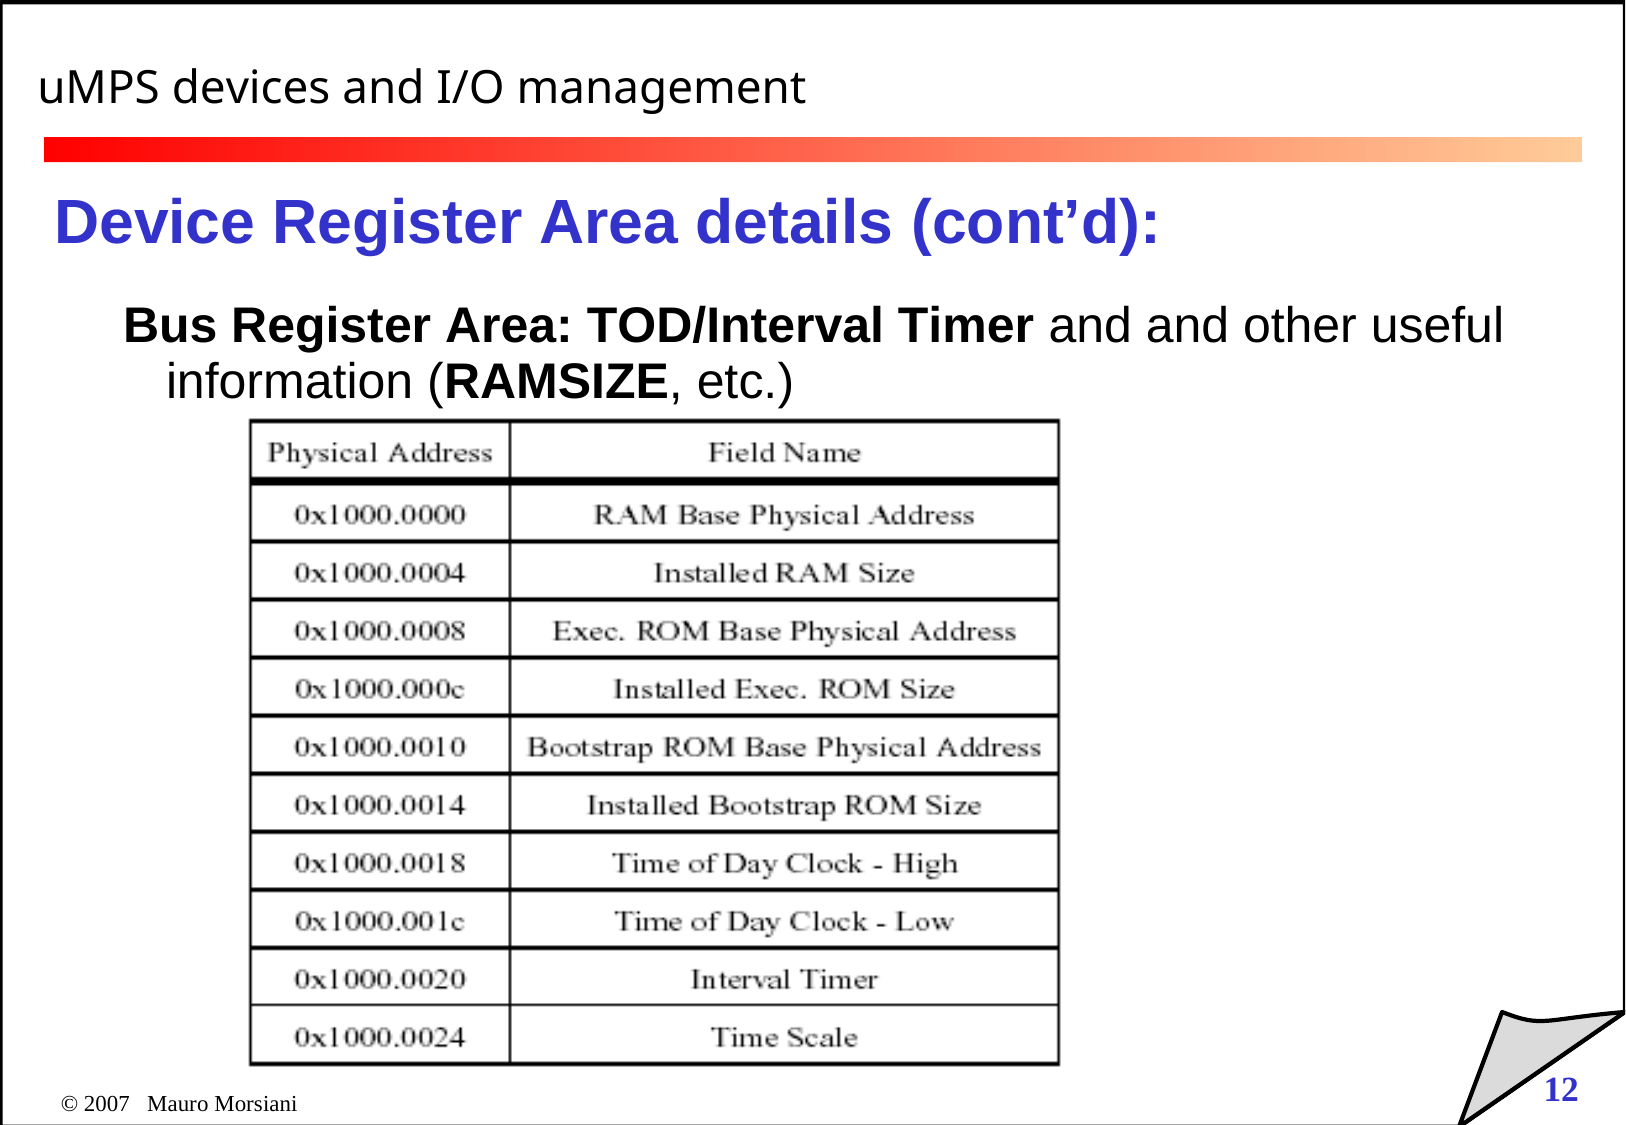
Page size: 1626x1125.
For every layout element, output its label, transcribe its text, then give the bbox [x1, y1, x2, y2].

picture [245, 595, 1073, 1071]
list Device Register Area details (cont’d): Bus Register Area: TOD/Interval Timer and and other useful information (RAMSIZE, etc.) [54, 187, 1557, 595]
title uMPS devices and I/O management [37, 44, 1587, 130]
